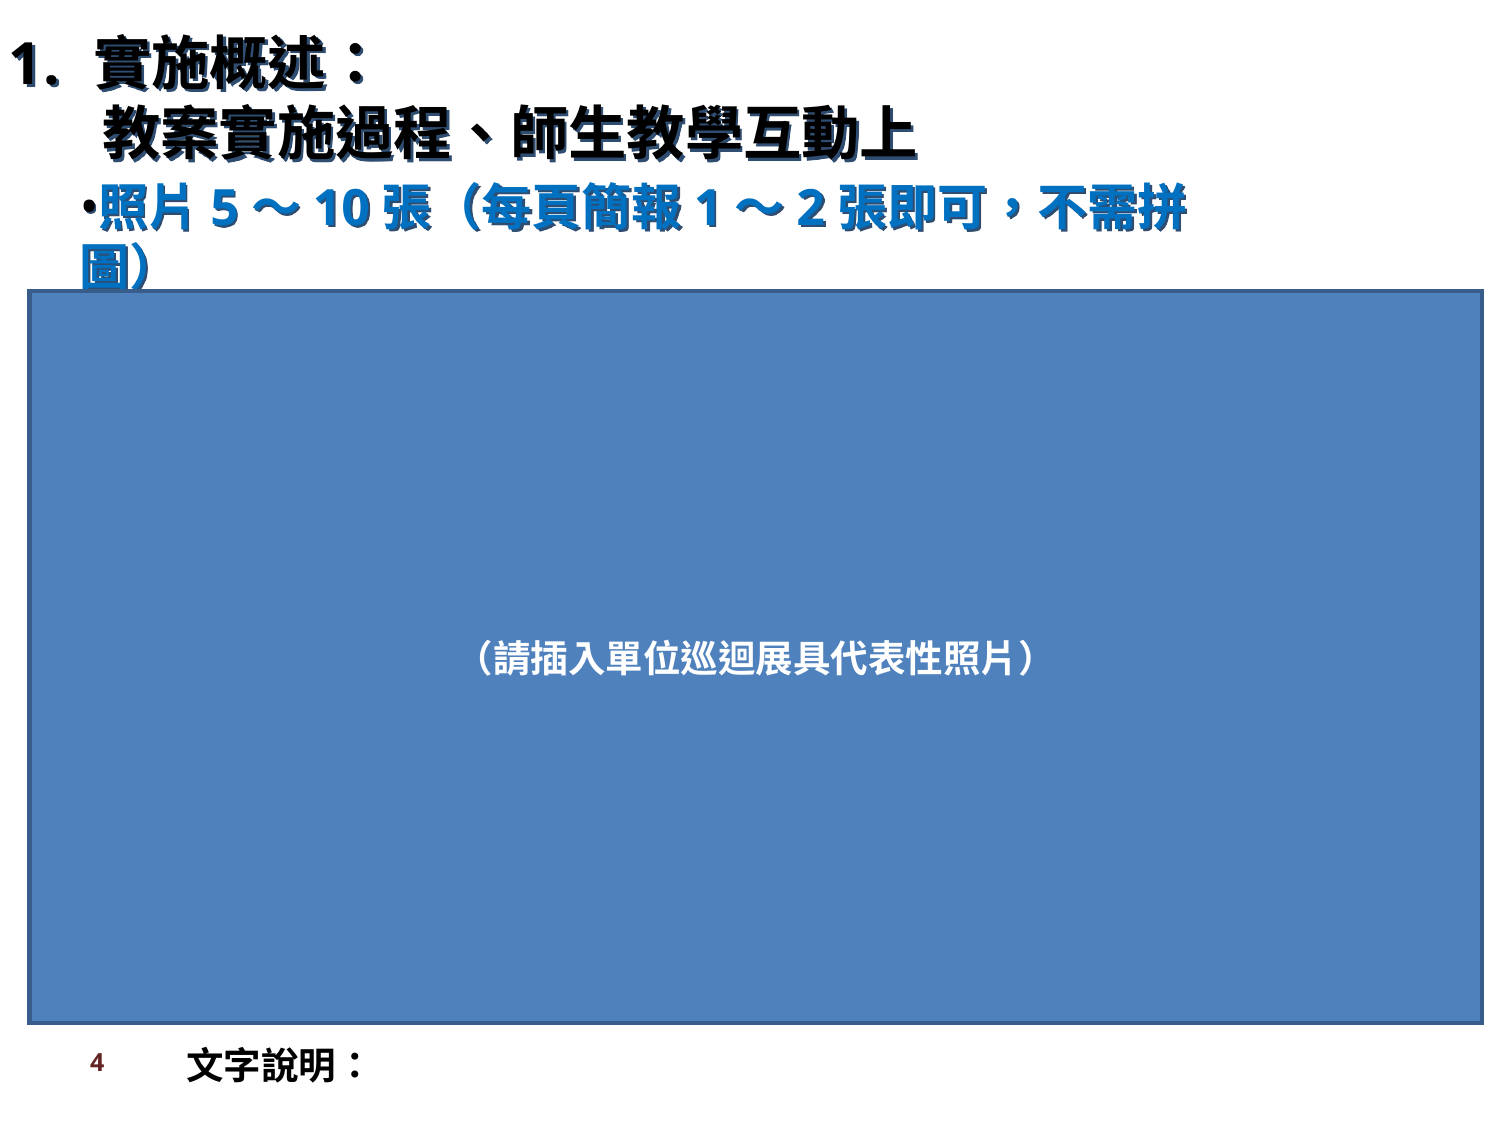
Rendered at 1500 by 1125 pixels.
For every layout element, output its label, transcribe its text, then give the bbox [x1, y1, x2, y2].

text_box 實施概述： 教案實施過程、師生教學互動上 [0, 19, 998, 174]
text_box （請插入單位巡迴展具代表性照片） [29, 291, 1482, 1023]
text_box 照片5～10張（每頁簡報1～2張即可，不需拼圖） [65, 168, 1222, 291]
text_box 文字說明： [171, 1034, 1483, 1096]
text_box [75, 1024, 426, 1103]
